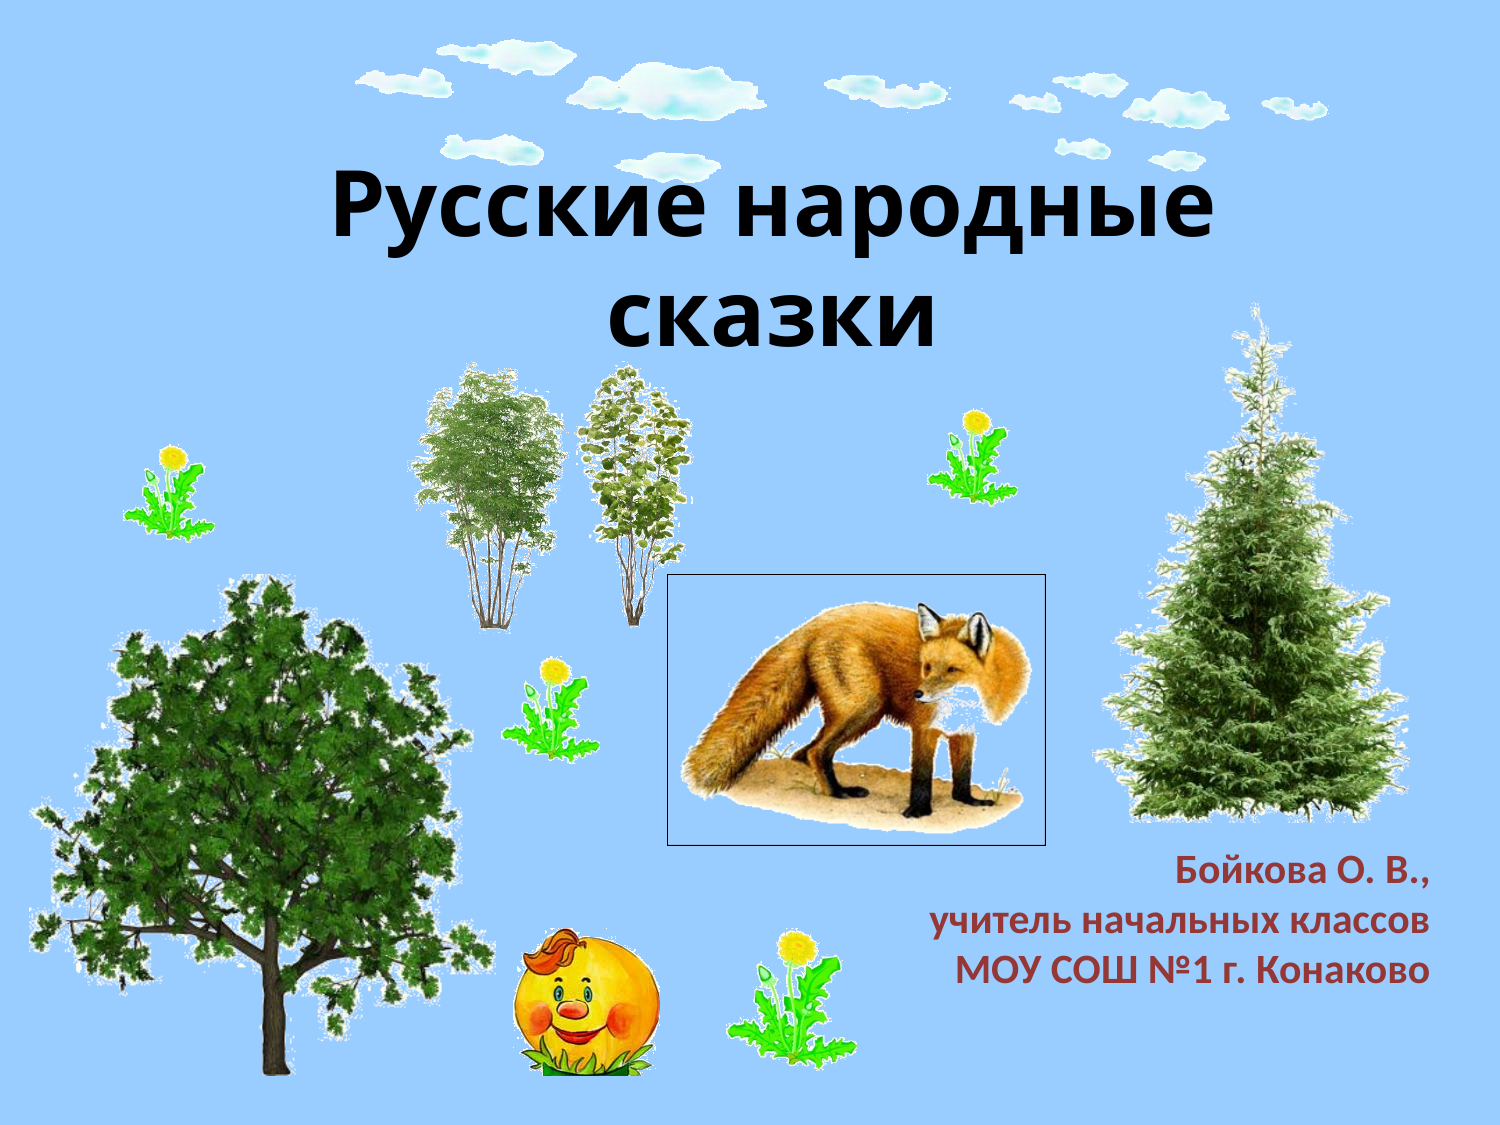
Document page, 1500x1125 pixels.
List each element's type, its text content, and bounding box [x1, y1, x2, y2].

picture [123, 444, 215, 543]
picture [336, 30, 951, 185]
picture [927, 408, 1018, 508]
subtitle Бойкова О. В., учитель начальных классов МОУ СОШ №1 г. Конаково [891, 834, 1446, 1125]
title Русские народные сказки [135, 137, 1411, 379]
picture [1092, 302, 1410, 823]
picture [513, 928, 660, 1076]
picture [726, 928, 857, 1071]
picture [998, 66, 1329, 173]
picture [29, 361, 1046, 1076]
picture [501, 656, 600, 764]
